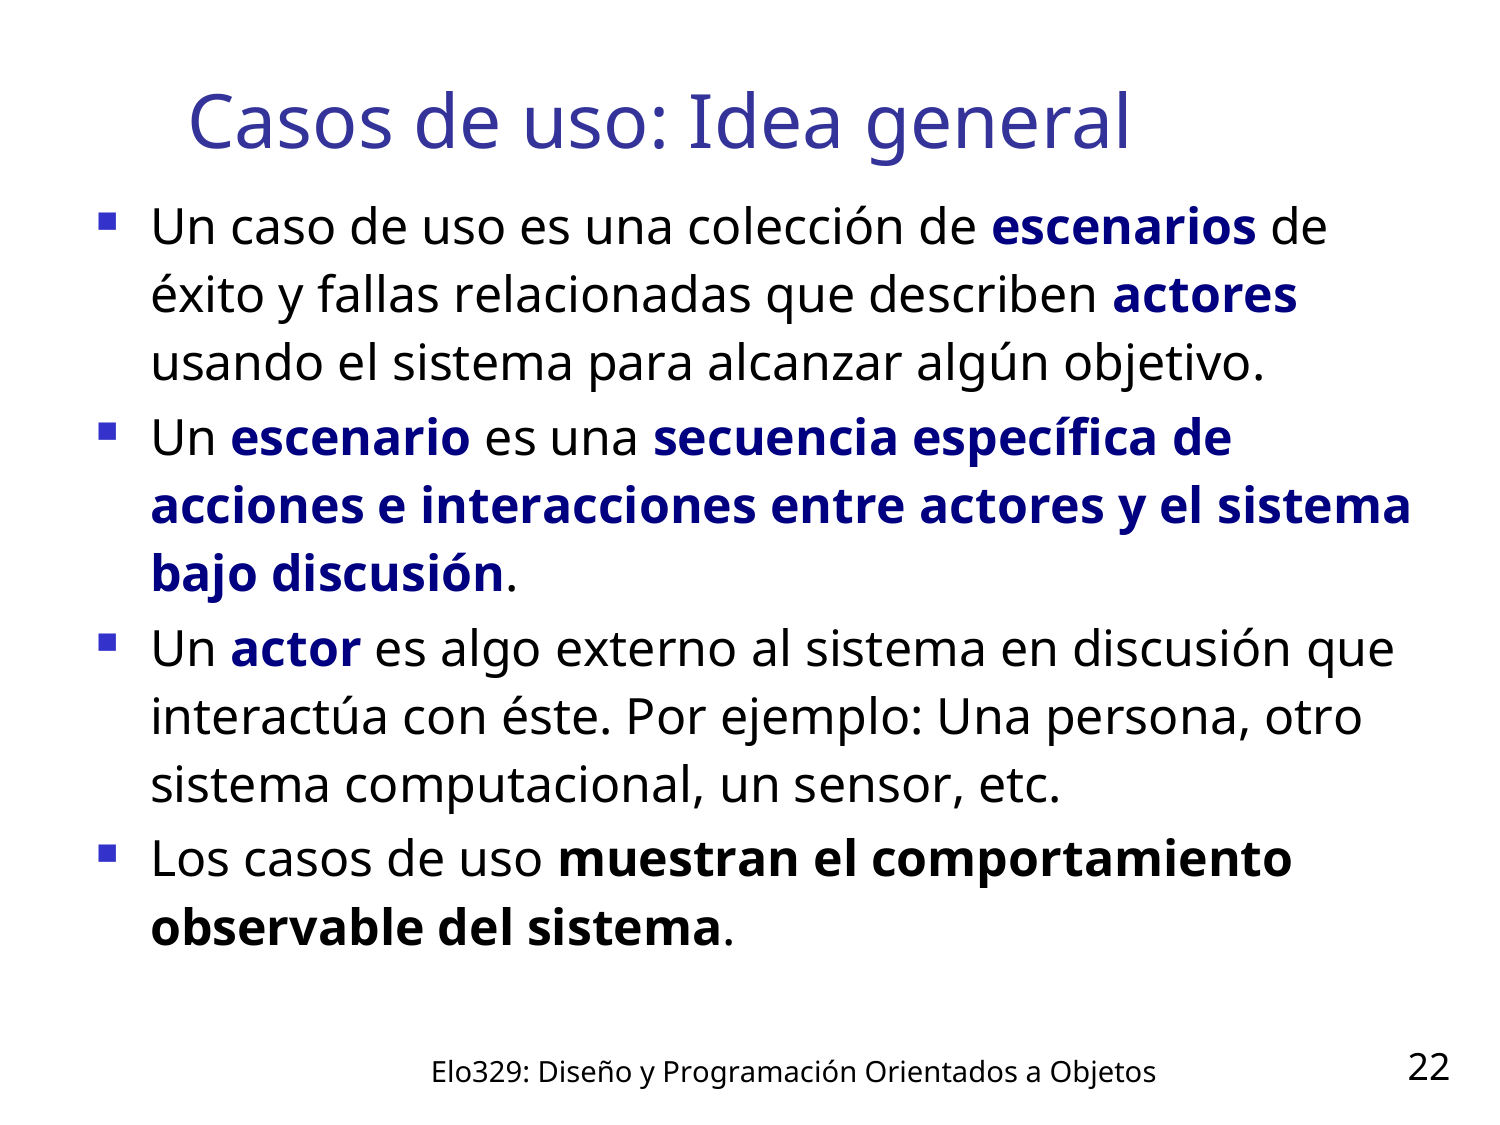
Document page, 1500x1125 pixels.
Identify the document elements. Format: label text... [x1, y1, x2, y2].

title Casos de uso: Idea general [187, 44, 1464, 193]
list Un caso de uso es una colección de escenarios de éxito y fallas relacionadas que describen actores usando el sistema para alcanzar algún objetivo. Un escenario es una secuencia específica de acciones e interacciones entre actores y el sistema bajo discusión. Un actor es algo externo al sistema en discusión que interactúa con éste. Por ejemplo: Una persona, otro sistema computacional, un sensor, etc. Los casos de uso muestran el comportamiento observable del sistema. [96, 190, 1420, 976]
